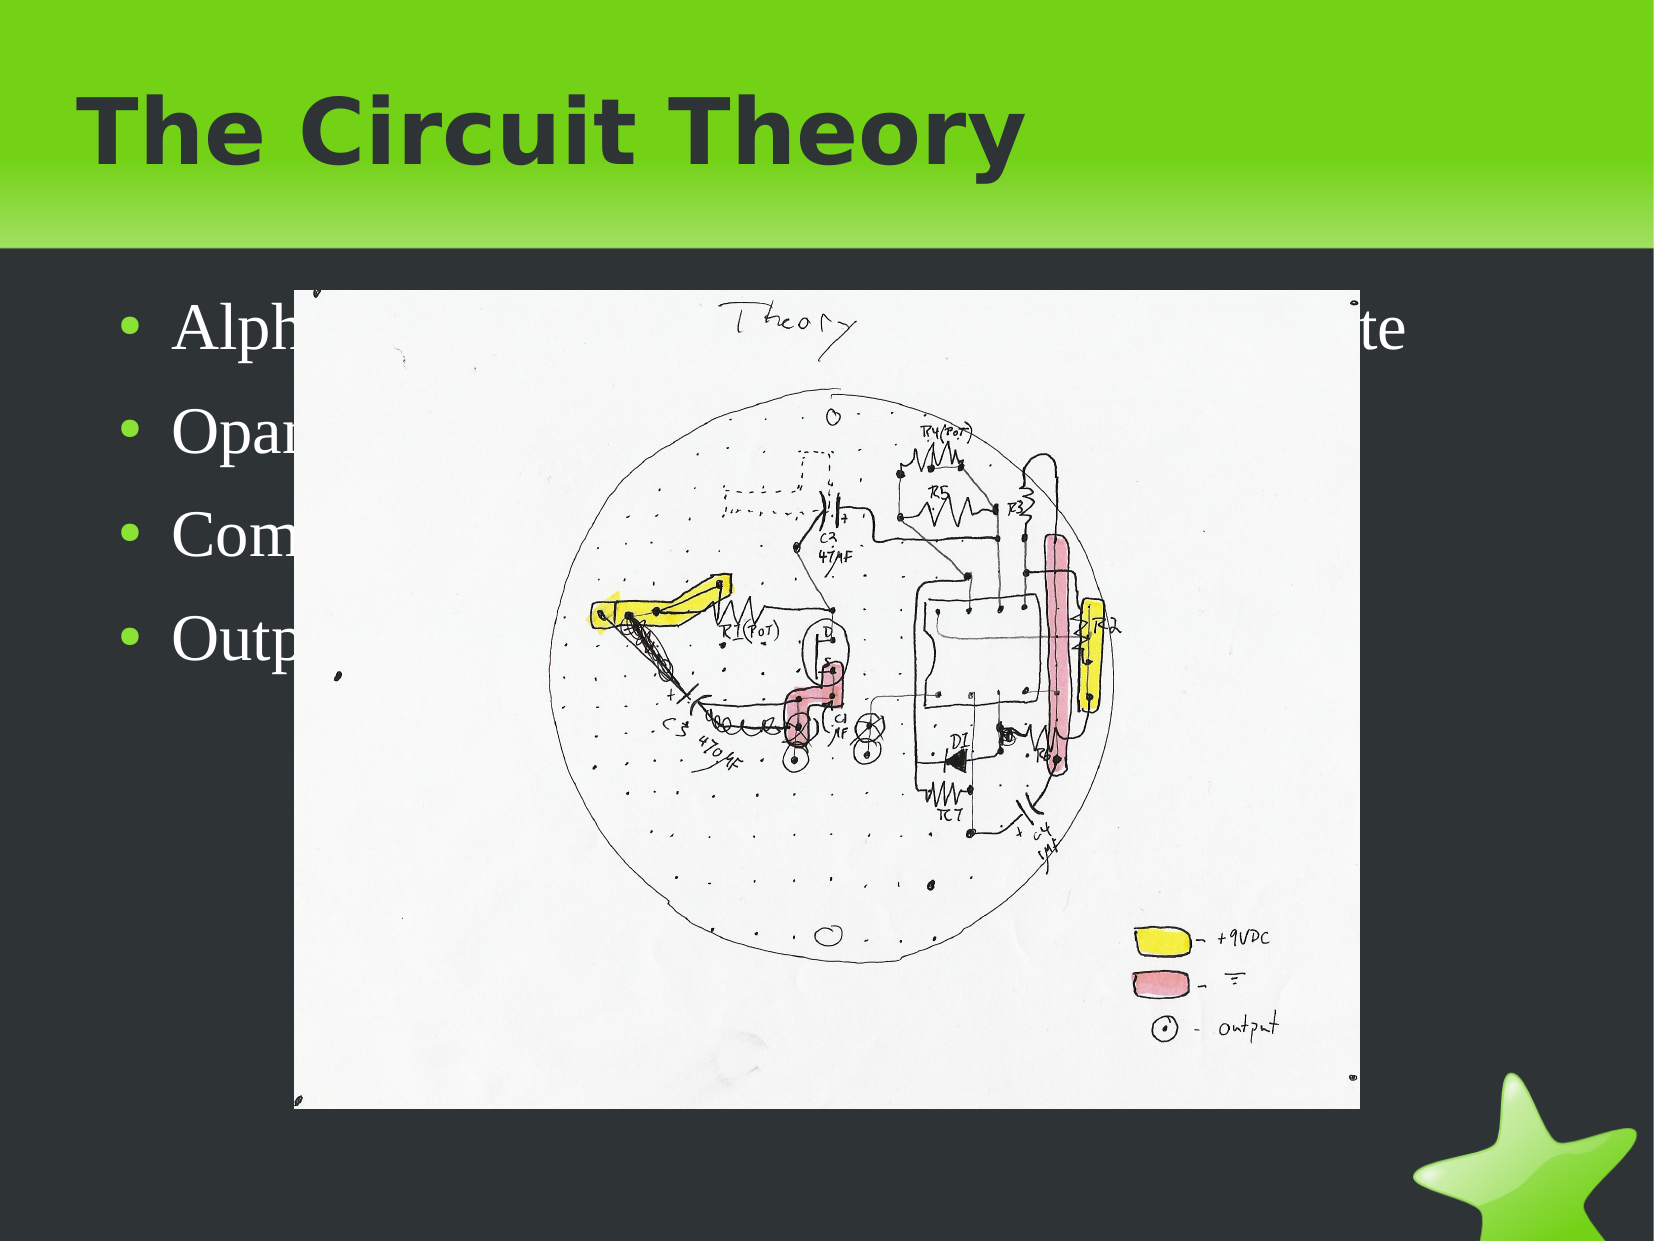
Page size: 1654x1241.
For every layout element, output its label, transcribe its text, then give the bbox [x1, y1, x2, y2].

picture [0, 0, 1654, 1241]
list Alpha Particle Ionizes air, activates JFET gate Opamp amplifies signal Comparator removes smaller signals Output to counter [1236, 290, 1572, 1109]
title The Circuit Theory [76, 29, 1565, 237]
